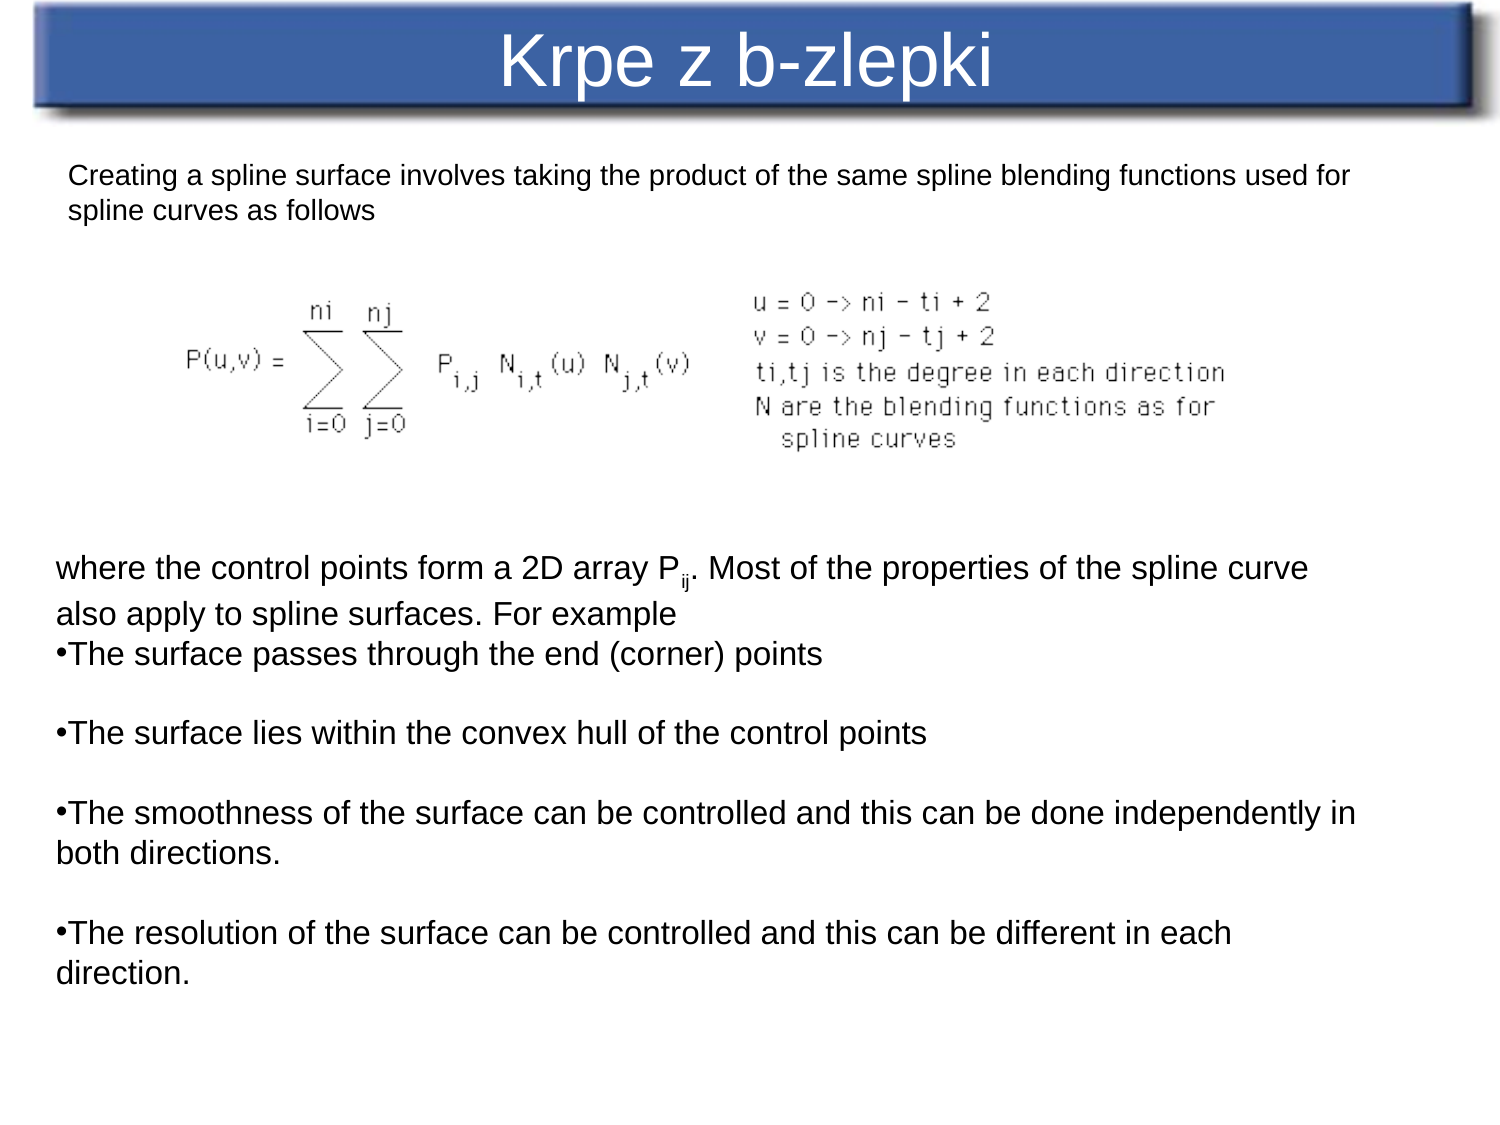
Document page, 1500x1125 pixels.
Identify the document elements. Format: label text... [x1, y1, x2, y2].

text_box Creating a spline surface involves taking the product of the same spline blending functions used for spline curves as follows [53, 148, 1400, 235]
picture [32, 0, 1500, 127]
picture [171, 267, 1254, 477]
title Krpe z b-zlepki [0, 0, 1493, 114]
text_box where the control points form a 2D array Pij. Most of the properties of the spline curve also apply to spline surfaces. For example The surface passes through the end (corner) points The surface lies within the convex hull of the control points The smoothness of the surface can be controlled and this can be done independently in both directions. The resolution of the surface can be controlled and this can be different in each direction. [41, 538, 1388, 1100]
